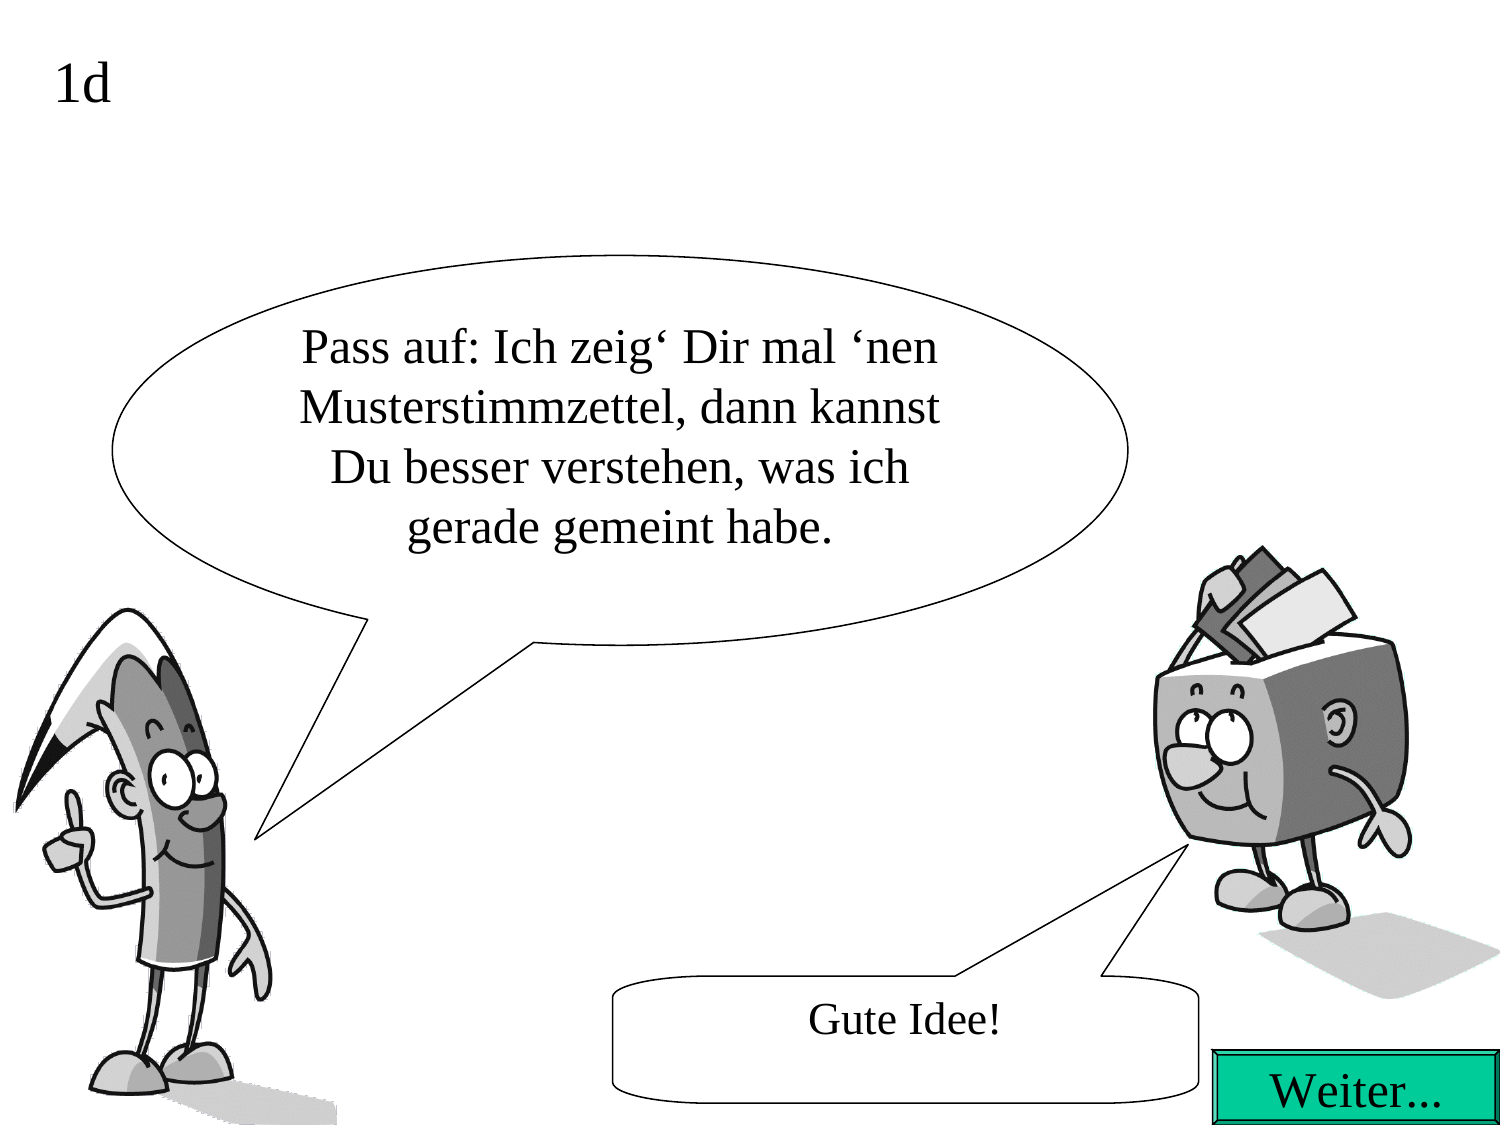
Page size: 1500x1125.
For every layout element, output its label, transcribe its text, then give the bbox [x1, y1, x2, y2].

text_box Pass auf: Ich zeig‘ Dir mal ‘nen Musterstimmzettel, dann kannst Du besser verstehen, was ich gerade gemeint habe. [112, 255, 1128, 840]
text_box Gute Idee! [612, 844, 1199, 1104]
picture [8, 597, 337, 1125]
text_box Weiter... [1218, 1055, 1495, 1120]
text_box 1d [38, 36, 138, 138]
picture [1134, 538, 1500, 999]
